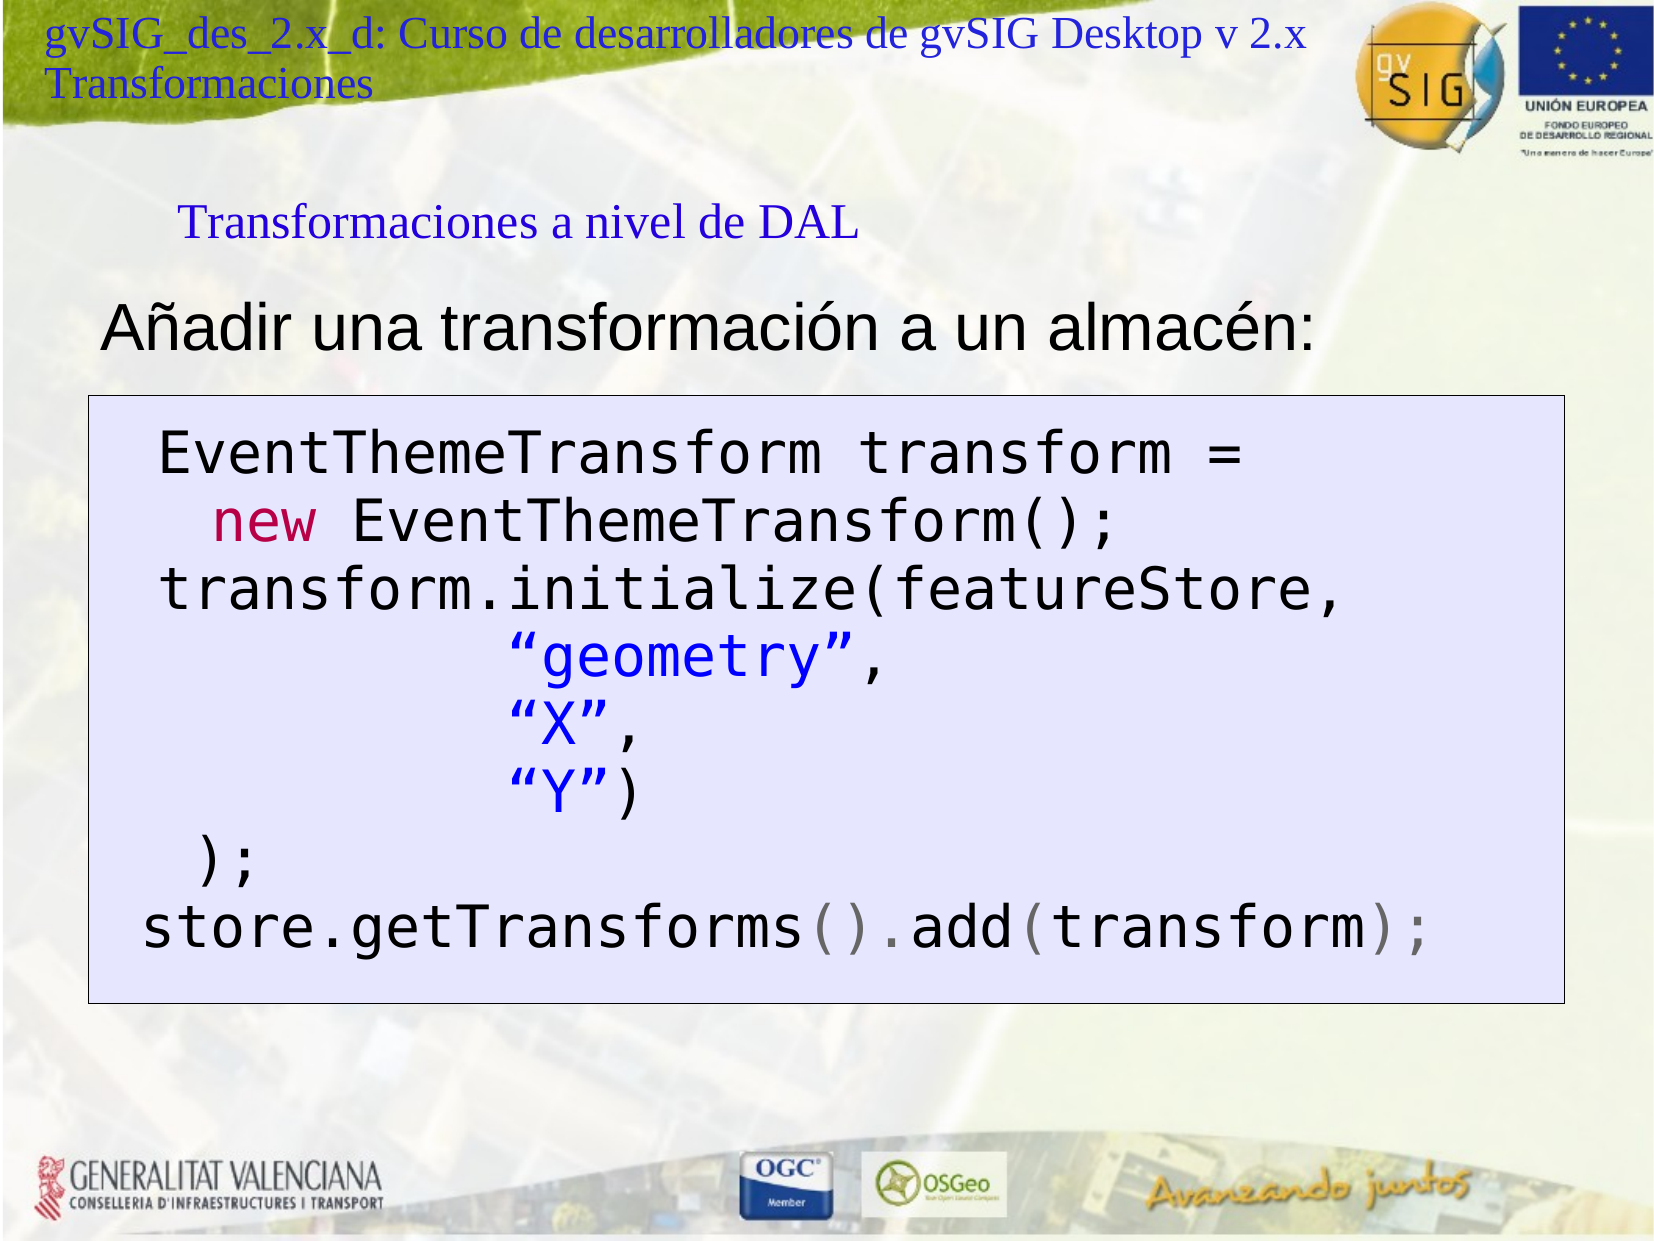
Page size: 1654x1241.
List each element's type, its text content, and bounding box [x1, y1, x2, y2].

picture [2, 0, 1654, 1241]
list Añadir una transformación a un almacén: [82, 290, 1571, 931]
title Transformaciones a nivel de DAL [177, 95, 1329, 290]
text_box [88, 395, 1565, 1004]
text_box EventThemeTransform transform = new EventThemeTransform(); transform.initialize(featureStore, “geometry”, “X”, “Y”) ); store.getTransforms().add(transform); [125, 412, 1538, 970]
